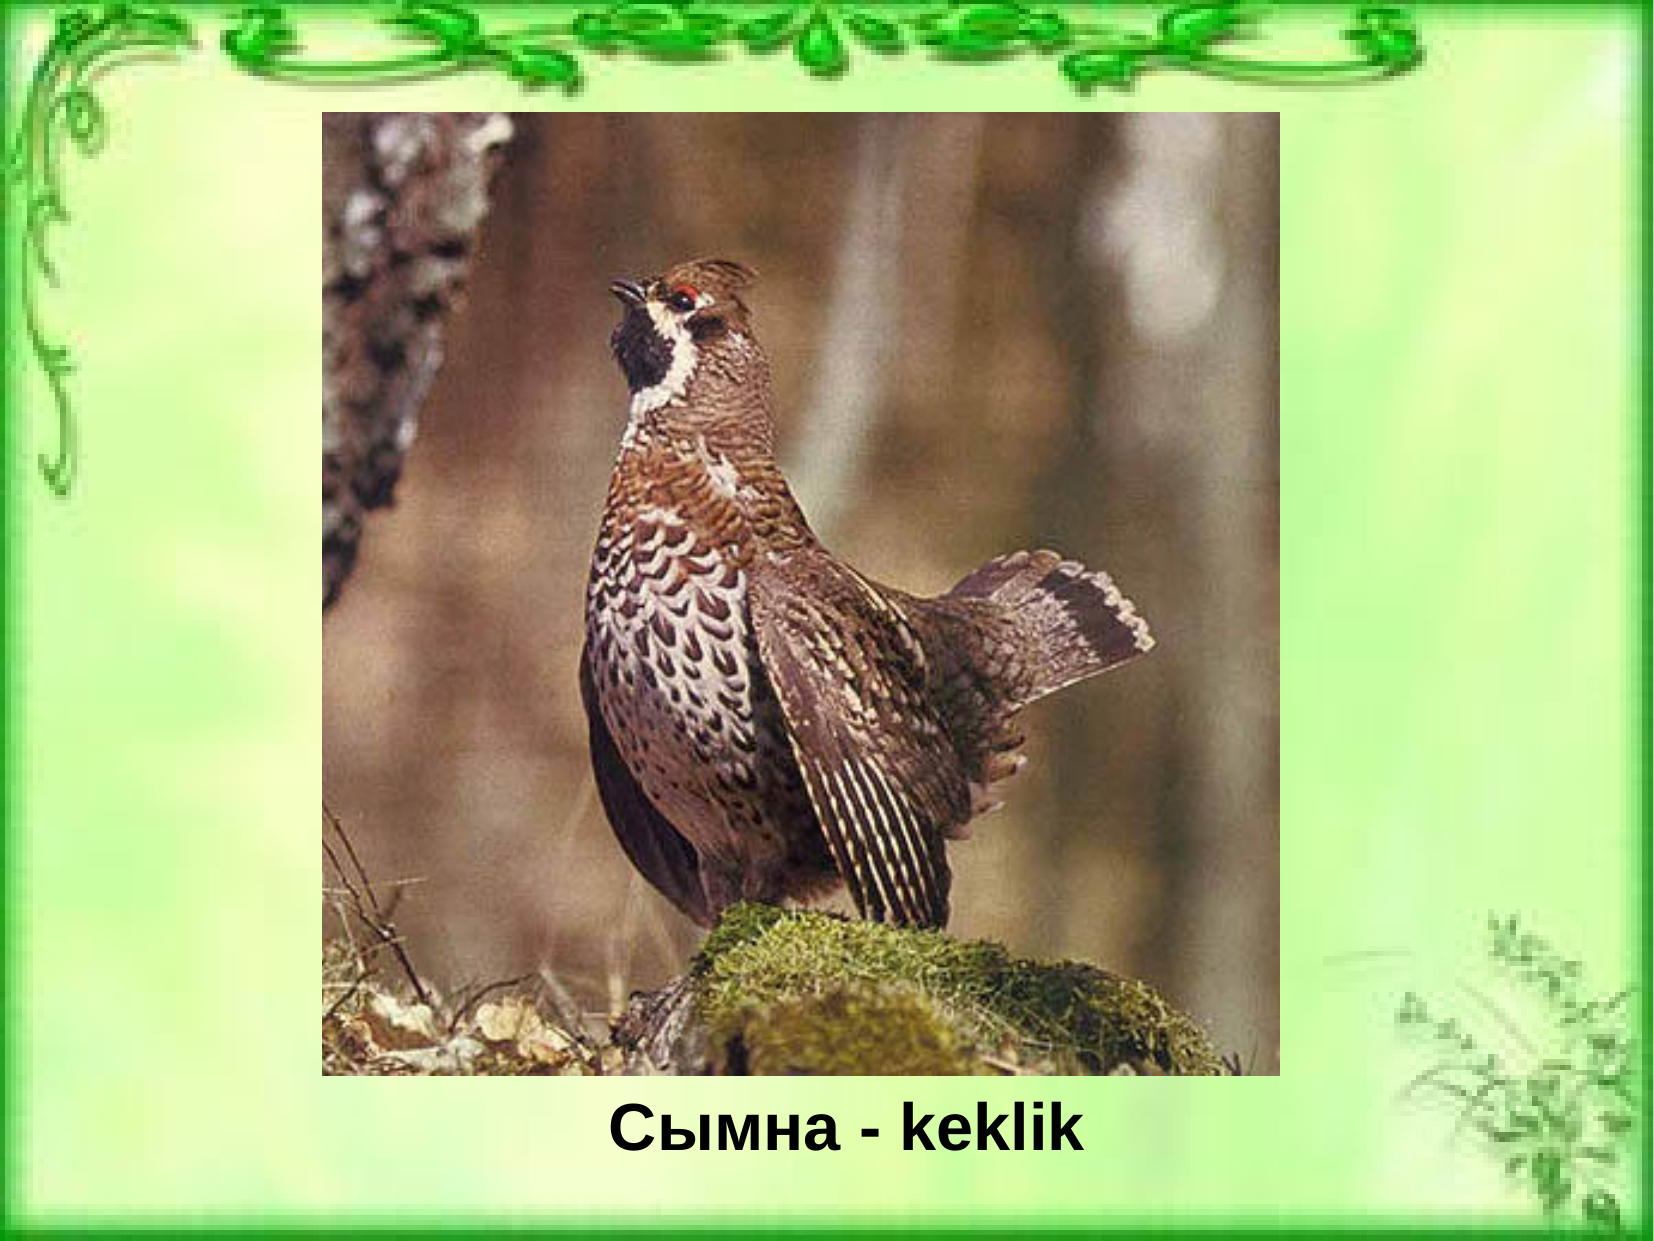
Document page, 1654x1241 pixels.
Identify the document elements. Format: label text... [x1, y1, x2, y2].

list Сымна - keklik [357, 1075, 1337, 1199]
picture [0, 0, 1654, 1241]
